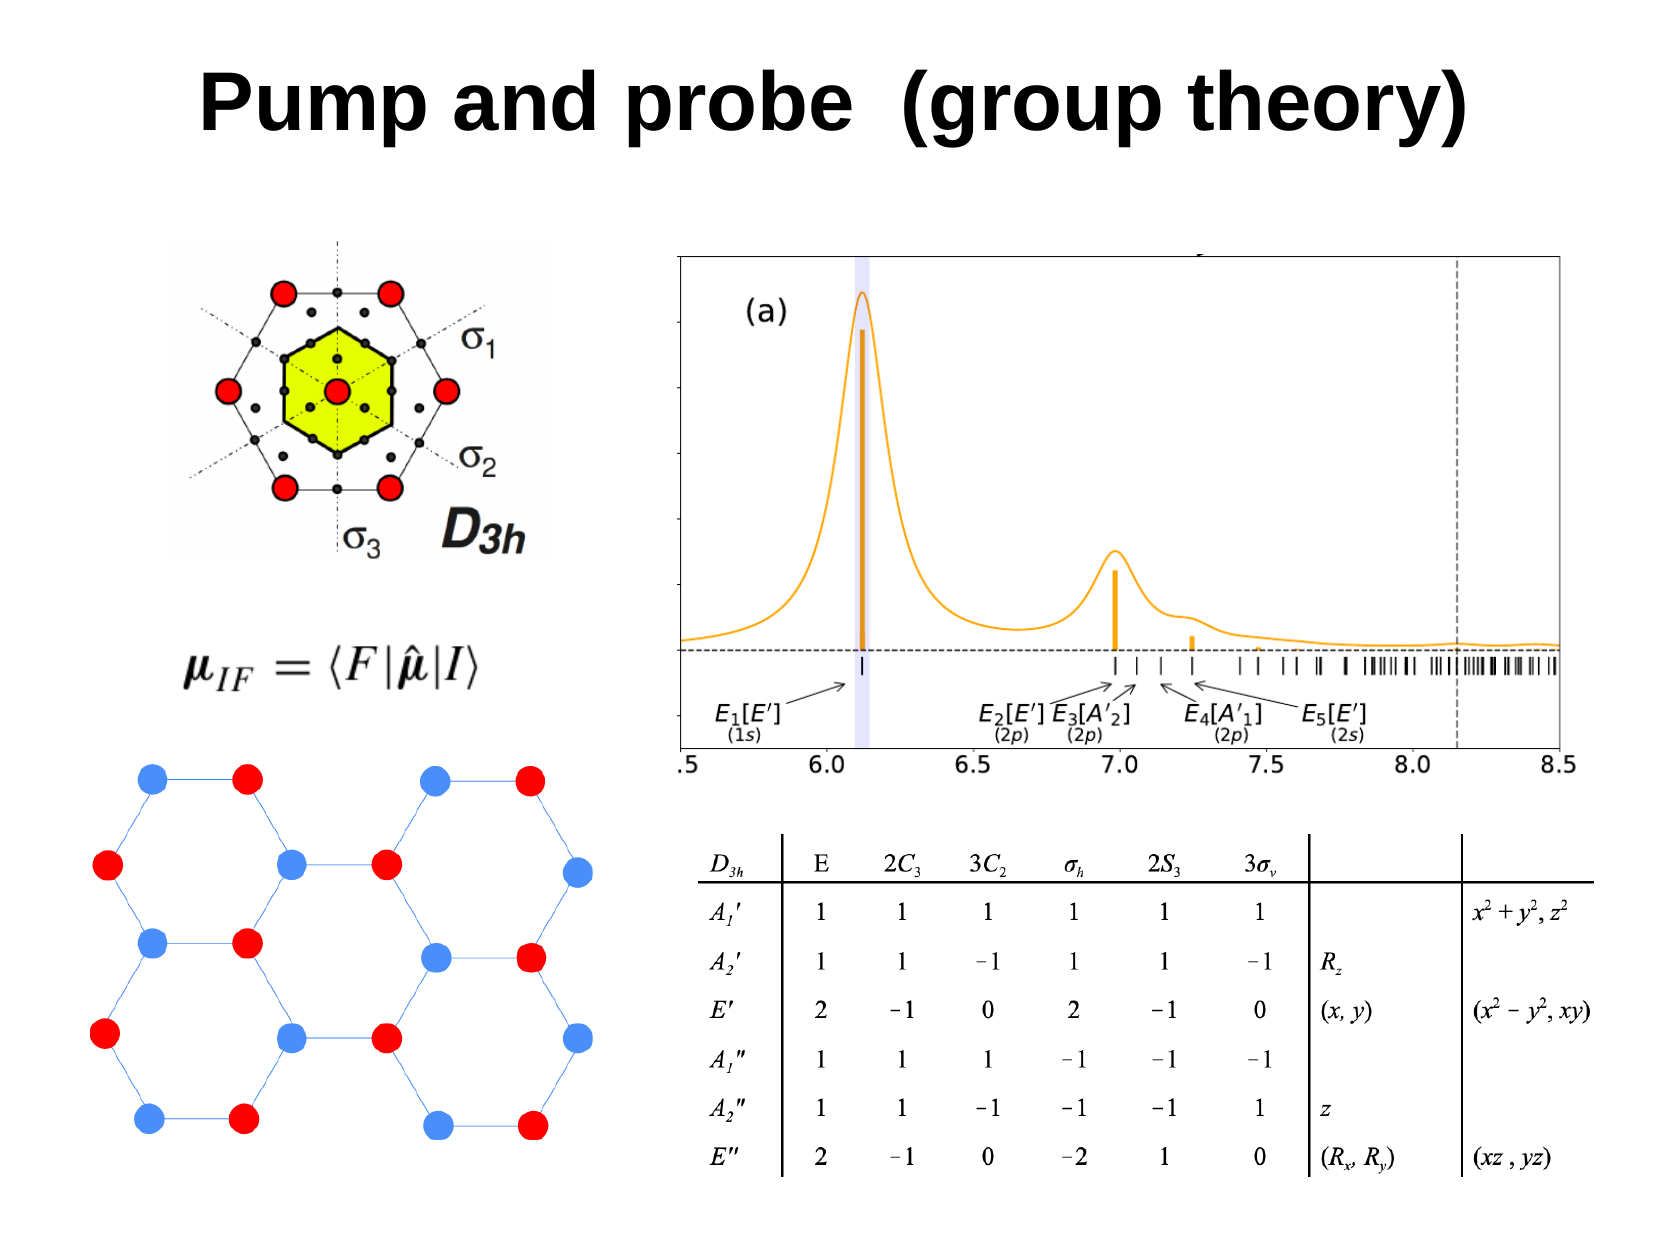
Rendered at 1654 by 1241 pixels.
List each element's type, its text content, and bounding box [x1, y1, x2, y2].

picture [170, 629, 496, 693]
picture [675, 809, 1594, 1186]
title Pump and probe (group theory) [15, 8, 1654, 196]
picture [675, 254, 1587, 787]
picture [150, 239, 551, 571]
picture [90, 764, 593, 1141]
